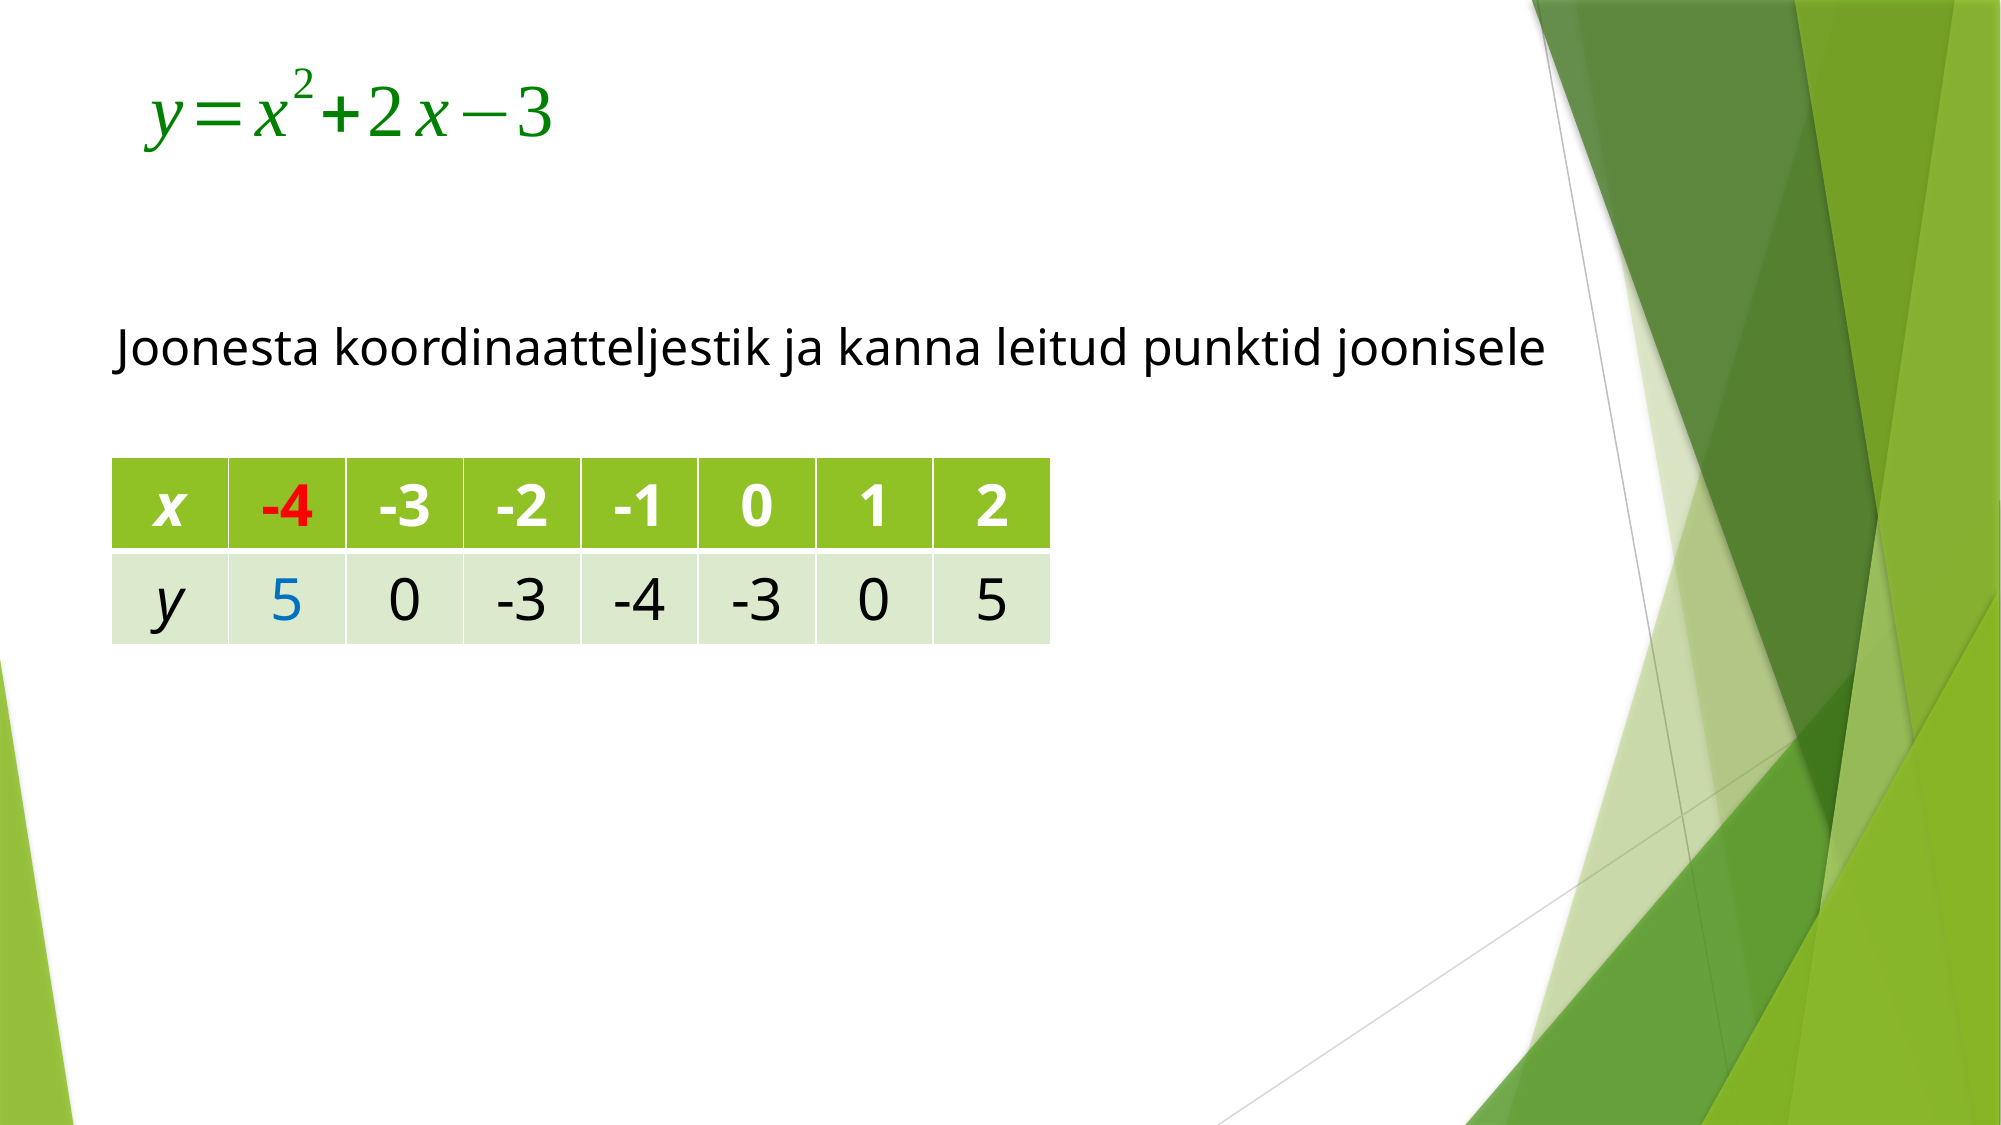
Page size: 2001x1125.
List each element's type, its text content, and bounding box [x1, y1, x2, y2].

table_cell 0 [817, 554, 932, 644]
text_box Joonesta koordinaatteljestik ja kanna leitud punktid joonisele [101, 307, 1563, 383]
table_header 0 [699, 458, 815, 548]
table_cell y [112, 554, 228, 644]
table_header -3 [347, 458, 463, 548]
table_cell -3 [699, 554, 815, 644]
table_cell 5 [229, 554, 345, 644]
table_header -2 [464, 458, 580, 548]
table_cell -4 [582, 554, 697, 644]
table_header -4 [229, 458, 345, 548]
chart [135, 59, 562, 153]
table_header -1 [582, 458, 697, 548]
table_header x [112, 458, 228, 548]
title [111, 99, 1522, 307]
table_cell 5 [934, 554, 1050, 644]
table_header 1 [817, 458, 932, 548]
table_cell -3 [464, 554, 580, 644]
table_header 2 [934, 458, 1050, 548]
table_cell 0 [347, 554, 463, 644]
